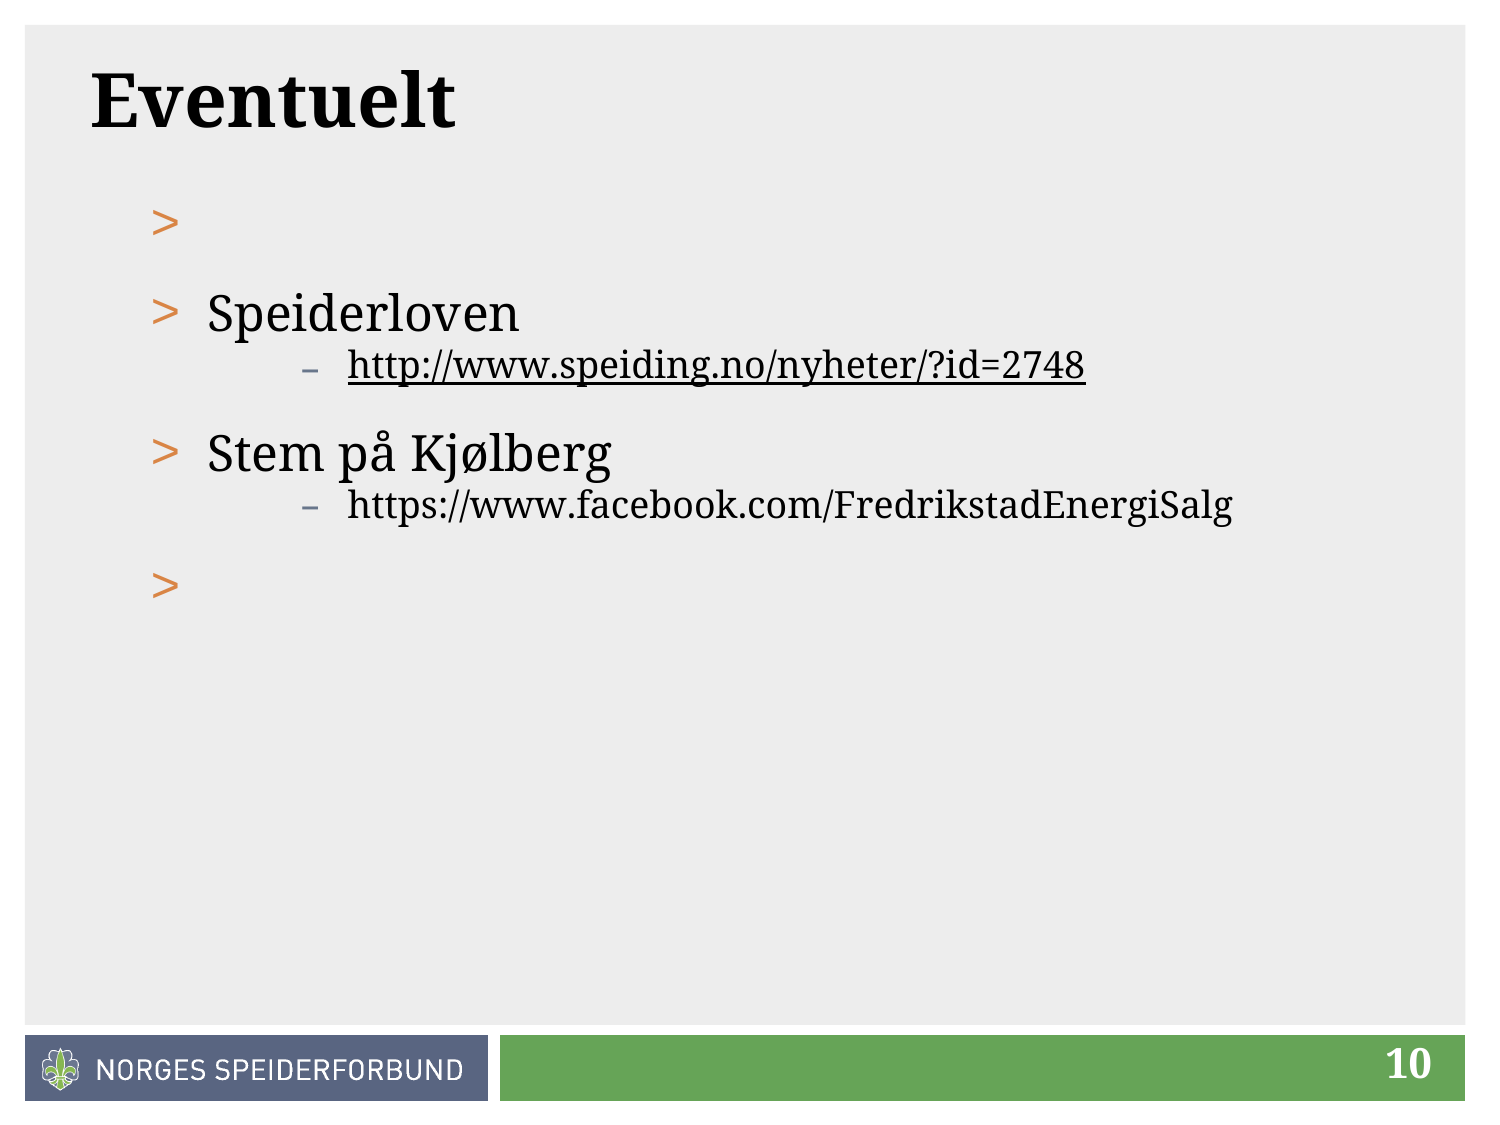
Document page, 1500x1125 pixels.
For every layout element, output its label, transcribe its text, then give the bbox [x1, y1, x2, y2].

list Speiderloven http://www.speiding.no/nyheter/?id=2748 Stem på Kjølberg https://www.facebook.com/FredrikstadEnergiSalg [135, 184, 1386, 976]
title Eventuelt [75, 45, 1426, 233]
